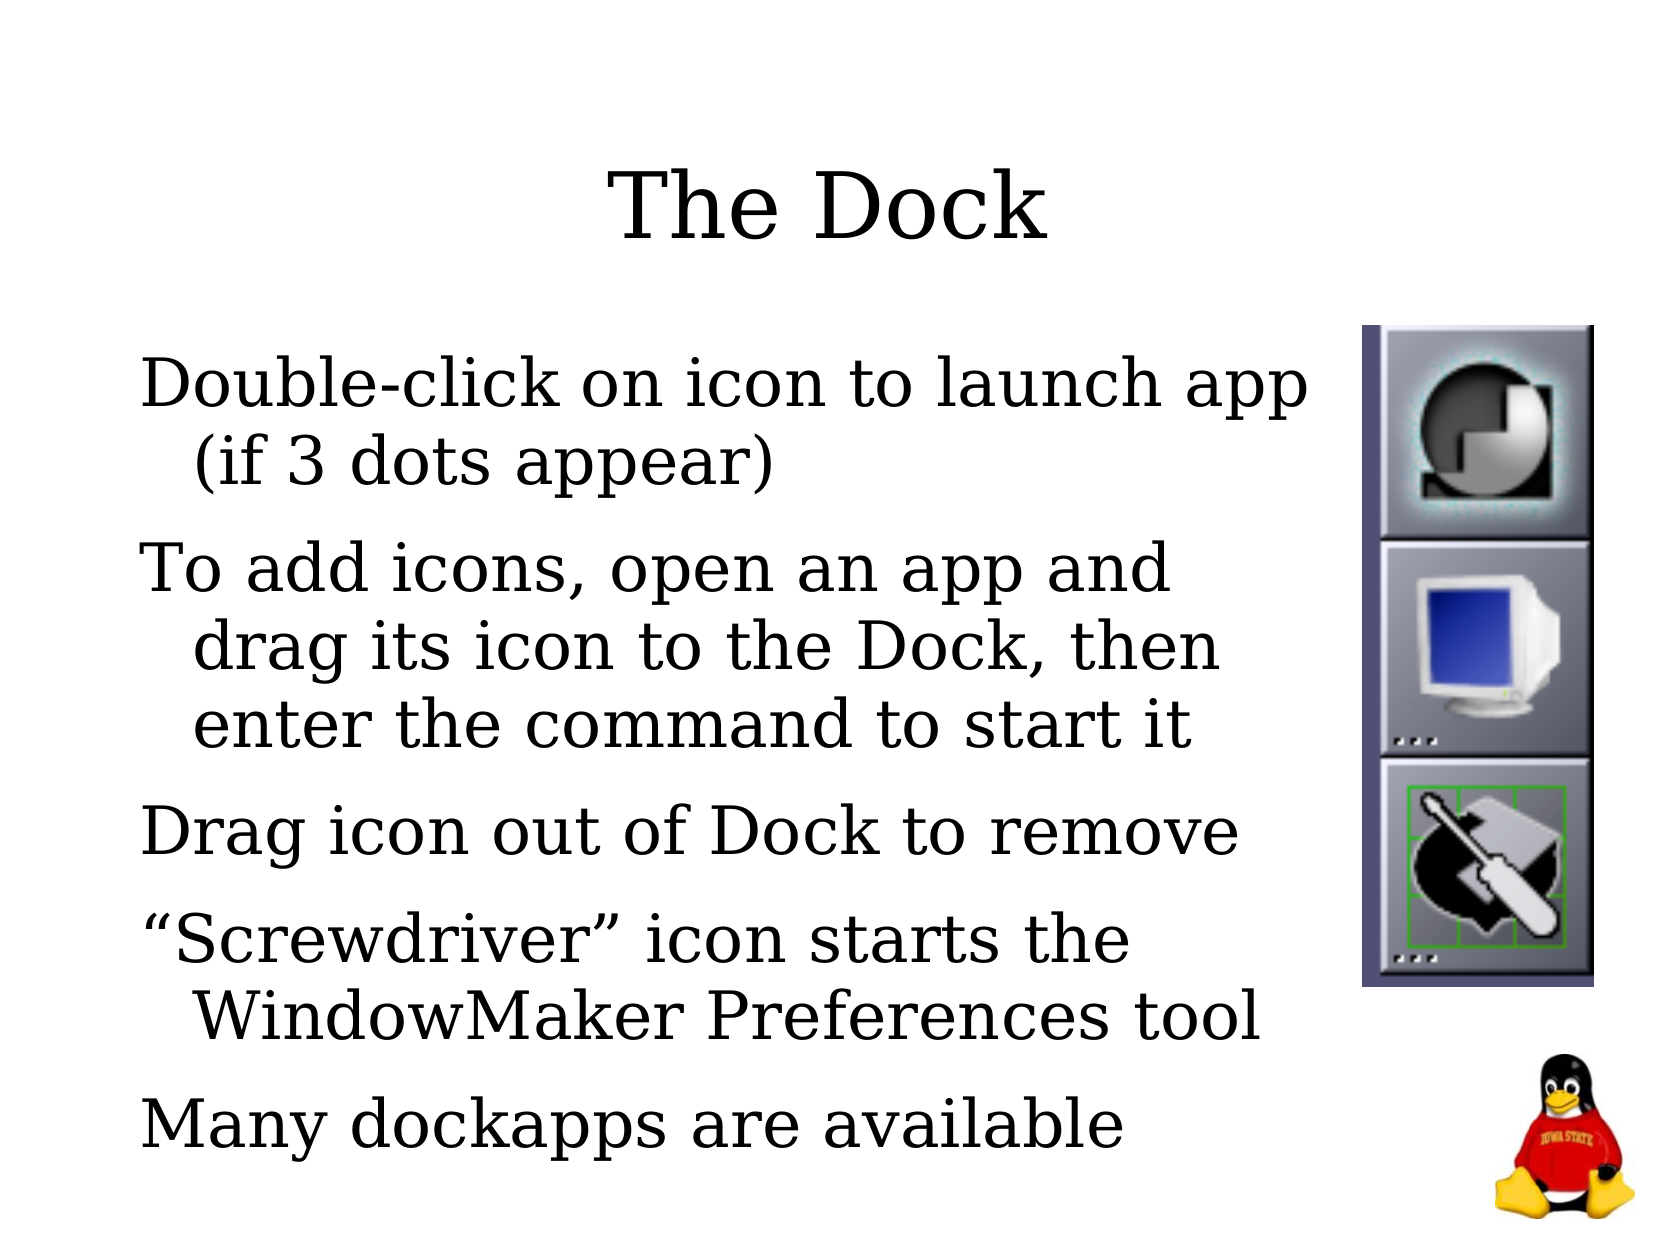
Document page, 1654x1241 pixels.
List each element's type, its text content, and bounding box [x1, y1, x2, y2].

title The Dock [121, 102, 1534, 311]
list Double-click on icon to launch app (if 3 dots appear) To add icons, open an app and drag its icon to the Dock, then enter the command to start it Drag icon out of Dock to remove “Screwdriver” icon starts the WindowMaker Preferences tool Many dockapps are available [121, 344, 1333, 1163]
picture [1495, 1054, 1635, 1219]
picture [1362, 325, 1594, 987]
